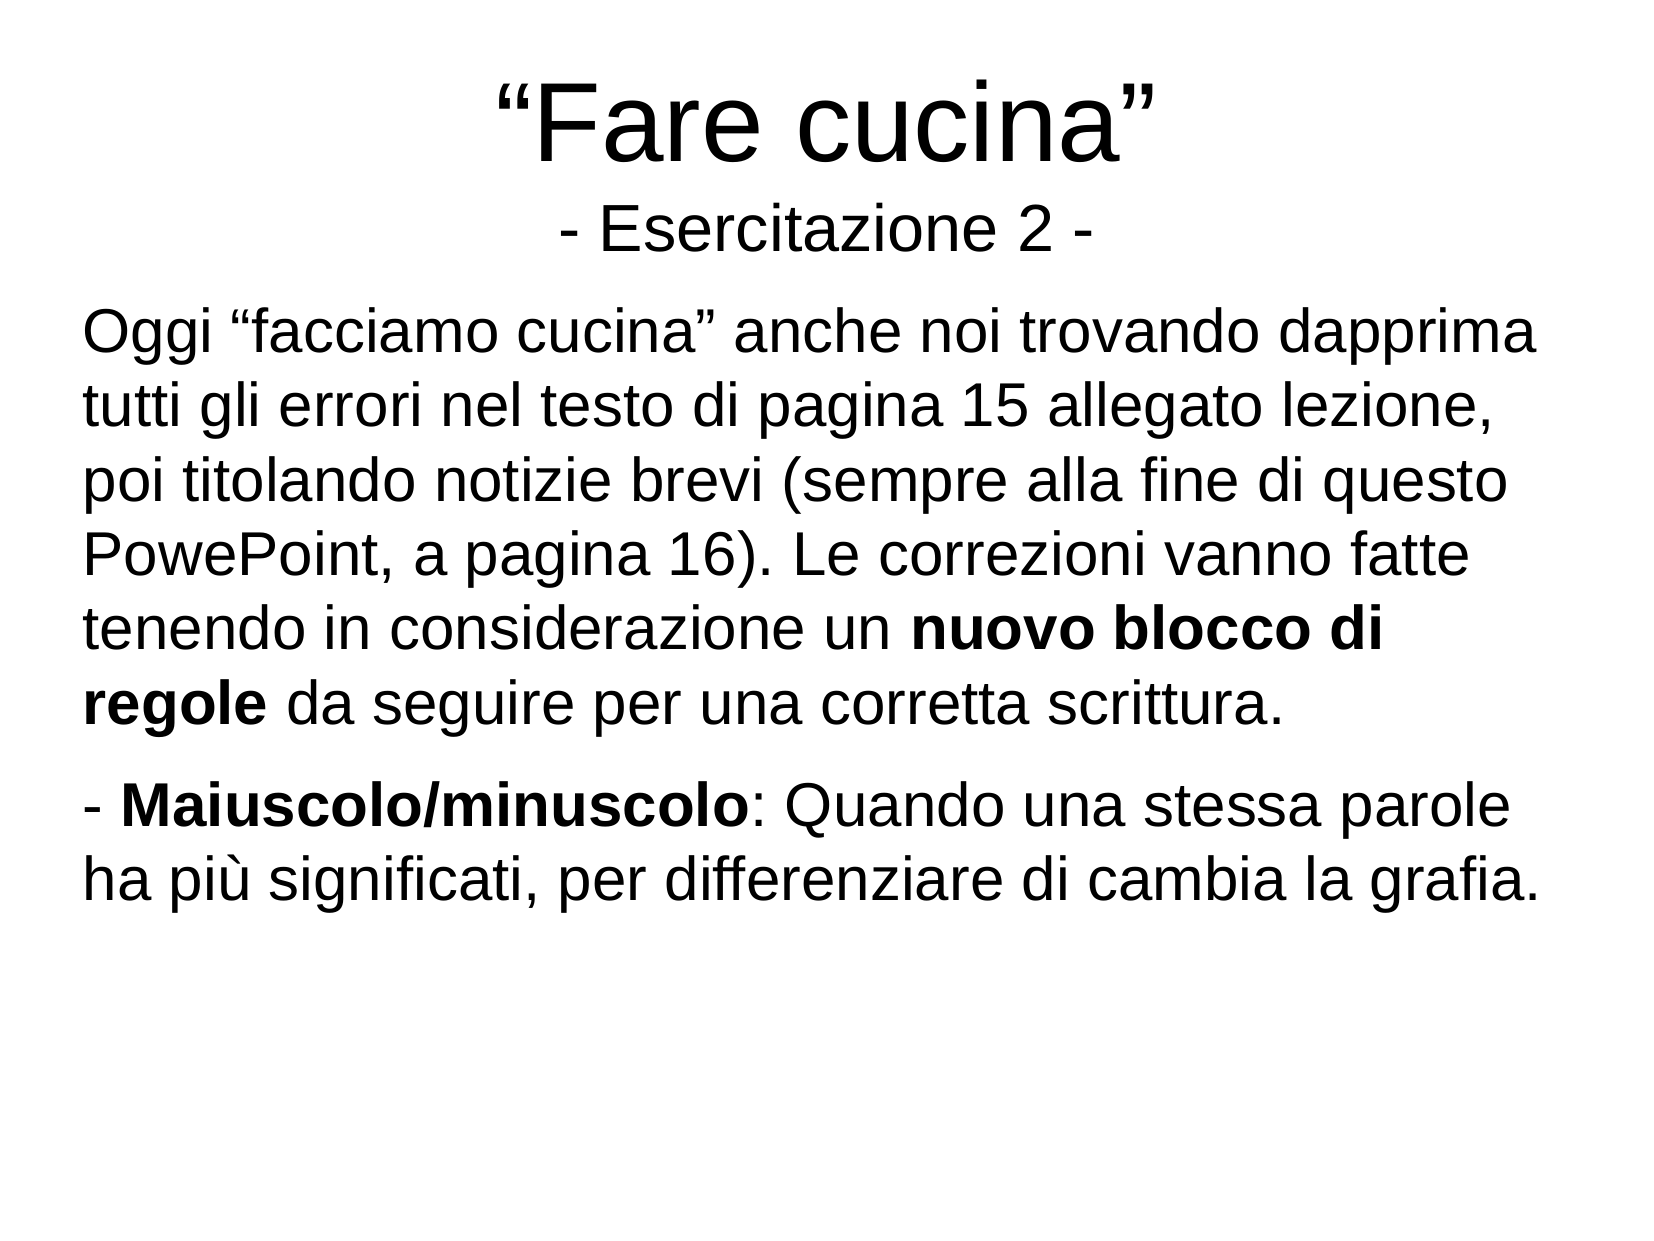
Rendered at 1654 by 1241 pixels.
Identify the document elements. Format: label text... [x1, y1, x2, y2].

list Oggi “facciamo cucina” anche noi trovando dapprima tutti gli errori nel testo di pagina 15 allegato lezione, poi titolando notizie brevi (sempre alla fine di questo PowePoint, a pagina 16). Le correzioni vanno fatte tenendo in considerazione un nuovo blocco di regole da seguire per una corretta scrittura. - Maiuscolo/minuscolo: Quando una stessa parole ha più significati, per differenziare di cambia la grafia. [82, 290, 1571, 1109]
title “Fare cucina” - Esercitazione 2 - [82, 49, 1571, 257]
